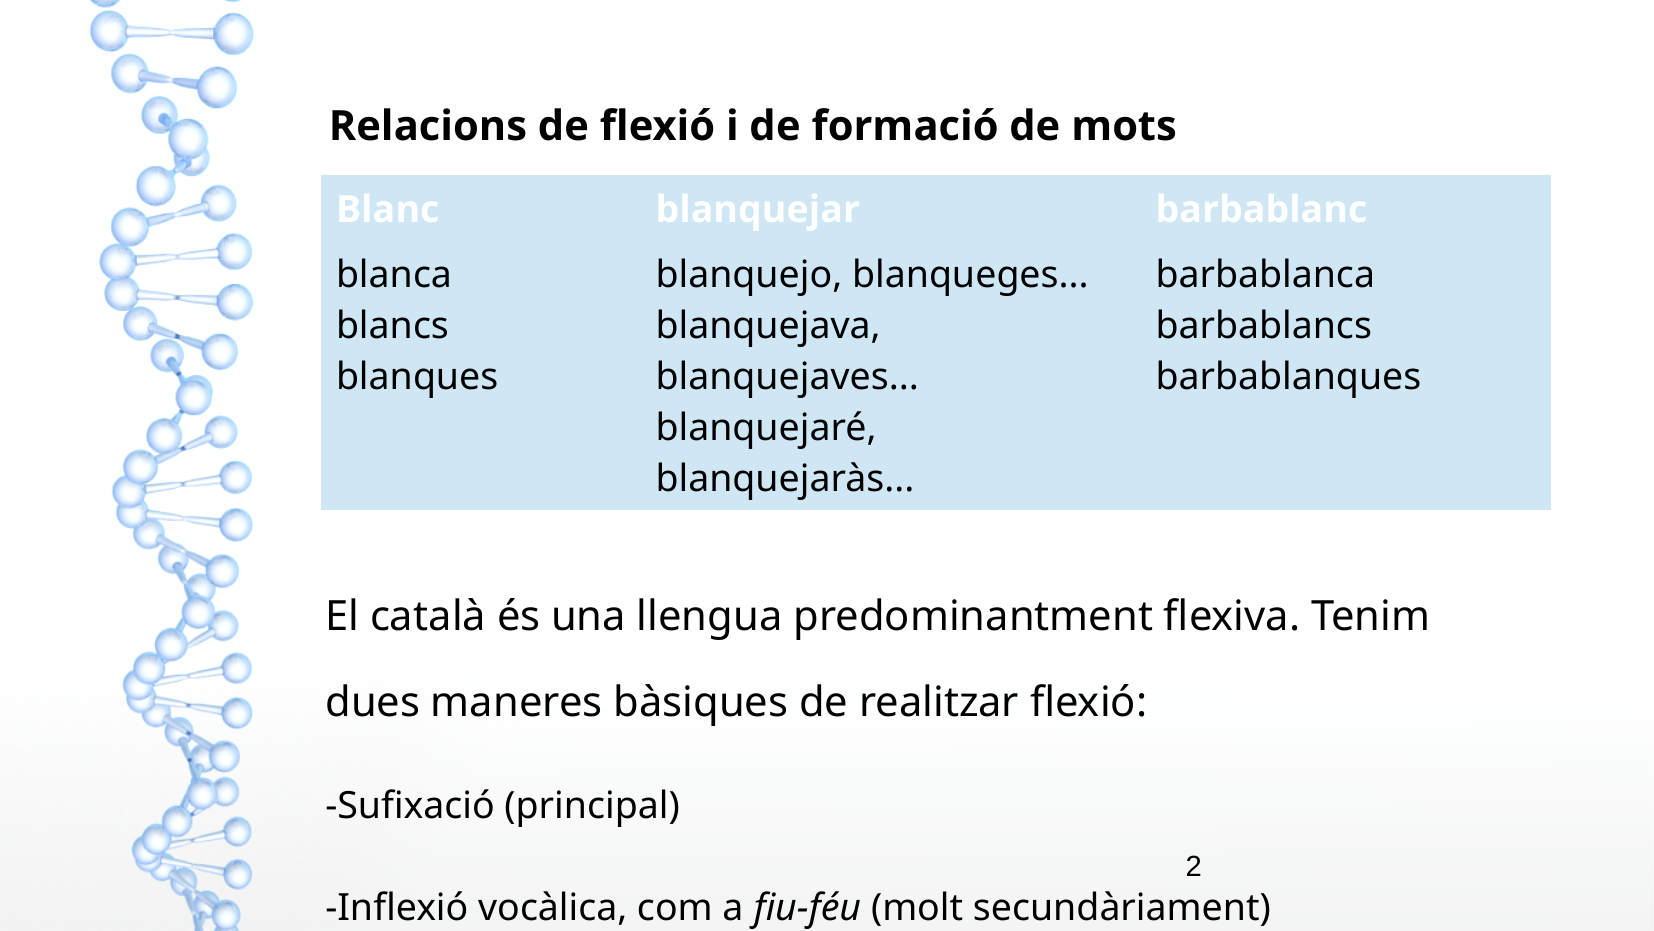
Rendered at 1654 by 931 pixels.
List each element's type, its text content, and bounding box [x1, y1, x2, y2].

table_header blanquejar [641, 175, 1141, 240]
table_cell barbablanca barbablancs barbablanques [1141, 240, 1551, 510]
text_box El català és una llengua predominantment flexiva. Tenim dues maneres bàsiques de realitzar flexió: -Sufixació (principal) -Inflexió vocàlica, com a fiu-féu (molt secundàriament) [310, 550, 1540, 866]
table_cell blanca blancs blanques [321, 240, 641, 510]
table_header barbablanc [1141, 175, 1551, 240]
text_box Relacions de flexió i de formació de mots [314, 87, 1151, 259]
text_box <číslo> [1185, 847, 1571, 912]
table_header Blanc [321, 175, 641, 240]
picture [0, 0, 1654, 931]
table_cell blanquejo, blanqueges... blanquejava, blanquejaves... blanquejaré, blanquejaràs... [641, 240, 1141, 510]
